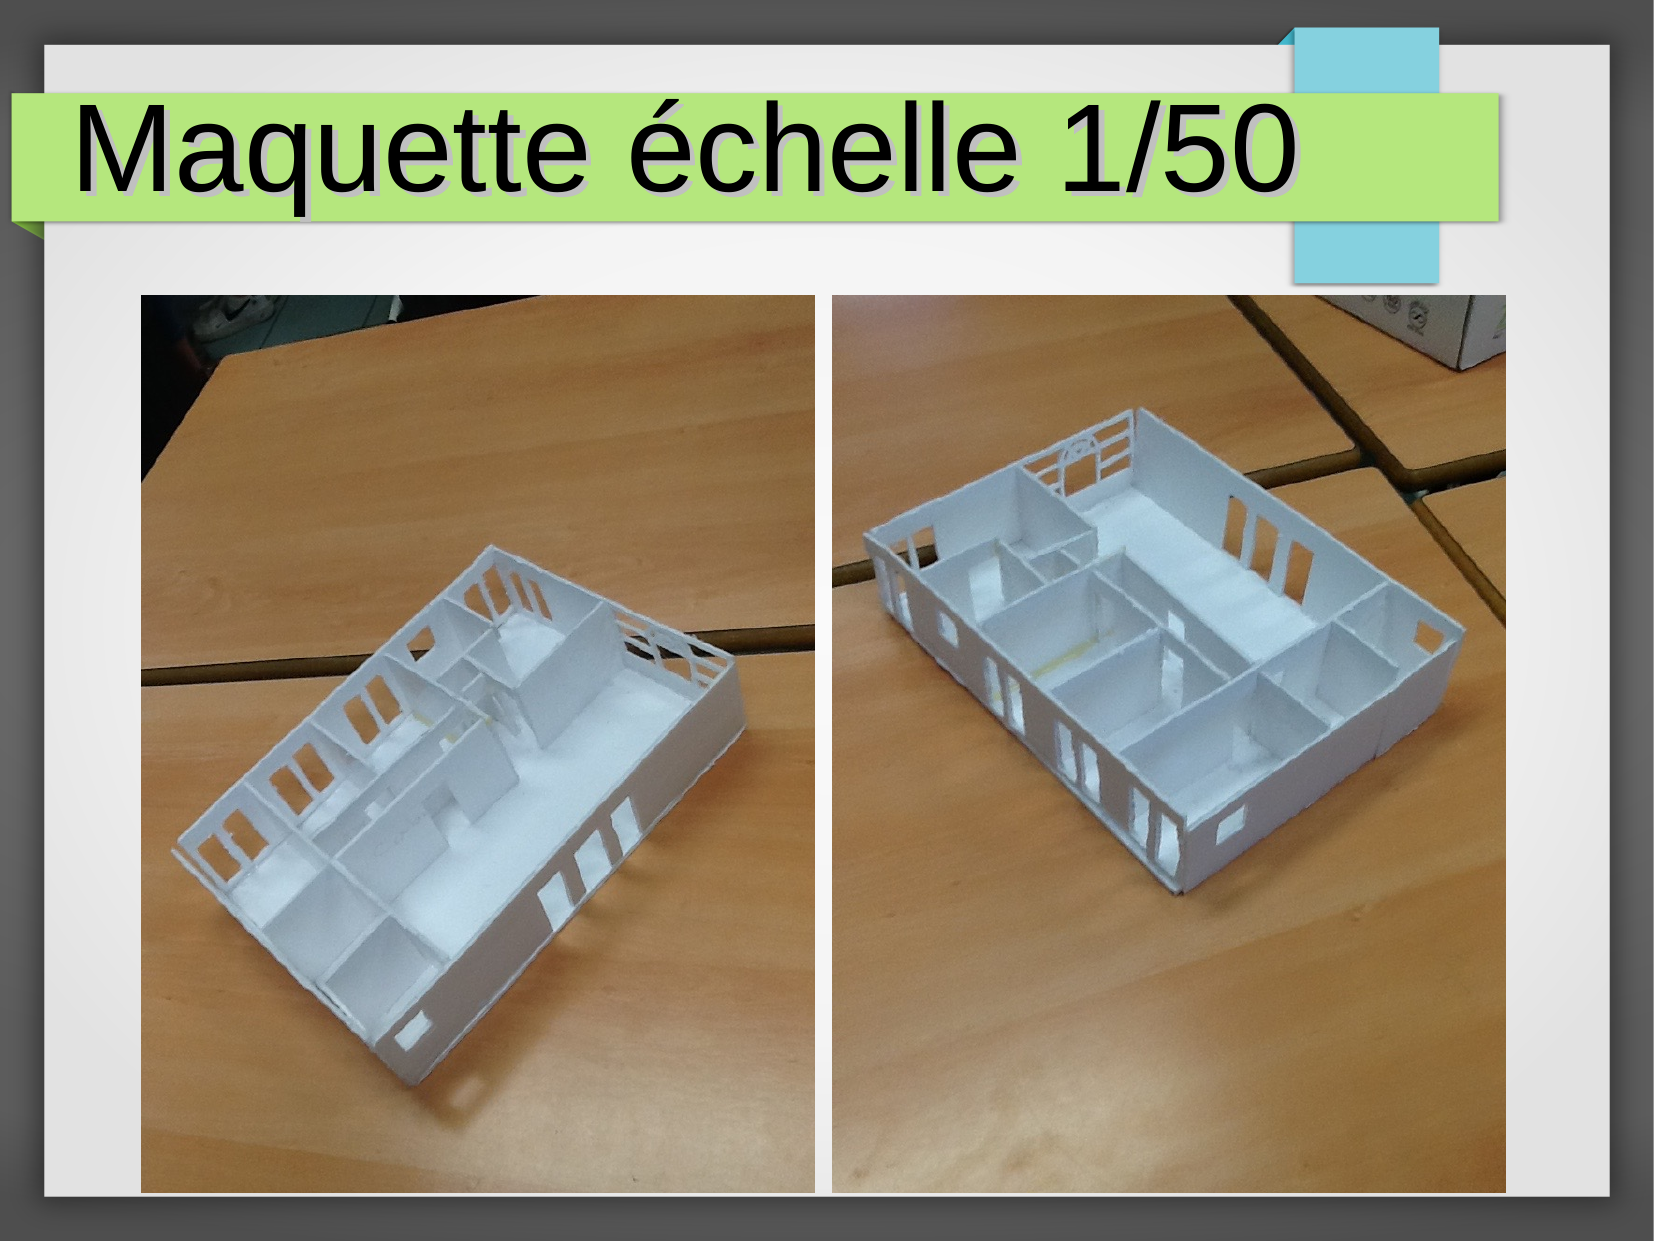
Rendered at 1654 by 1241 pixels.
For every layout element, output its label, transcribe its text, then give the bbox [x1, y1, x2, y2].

picture [0, 0, 1654, 1241]
title Maquette échelle 1/50 [70, 47, 1583, 249]
